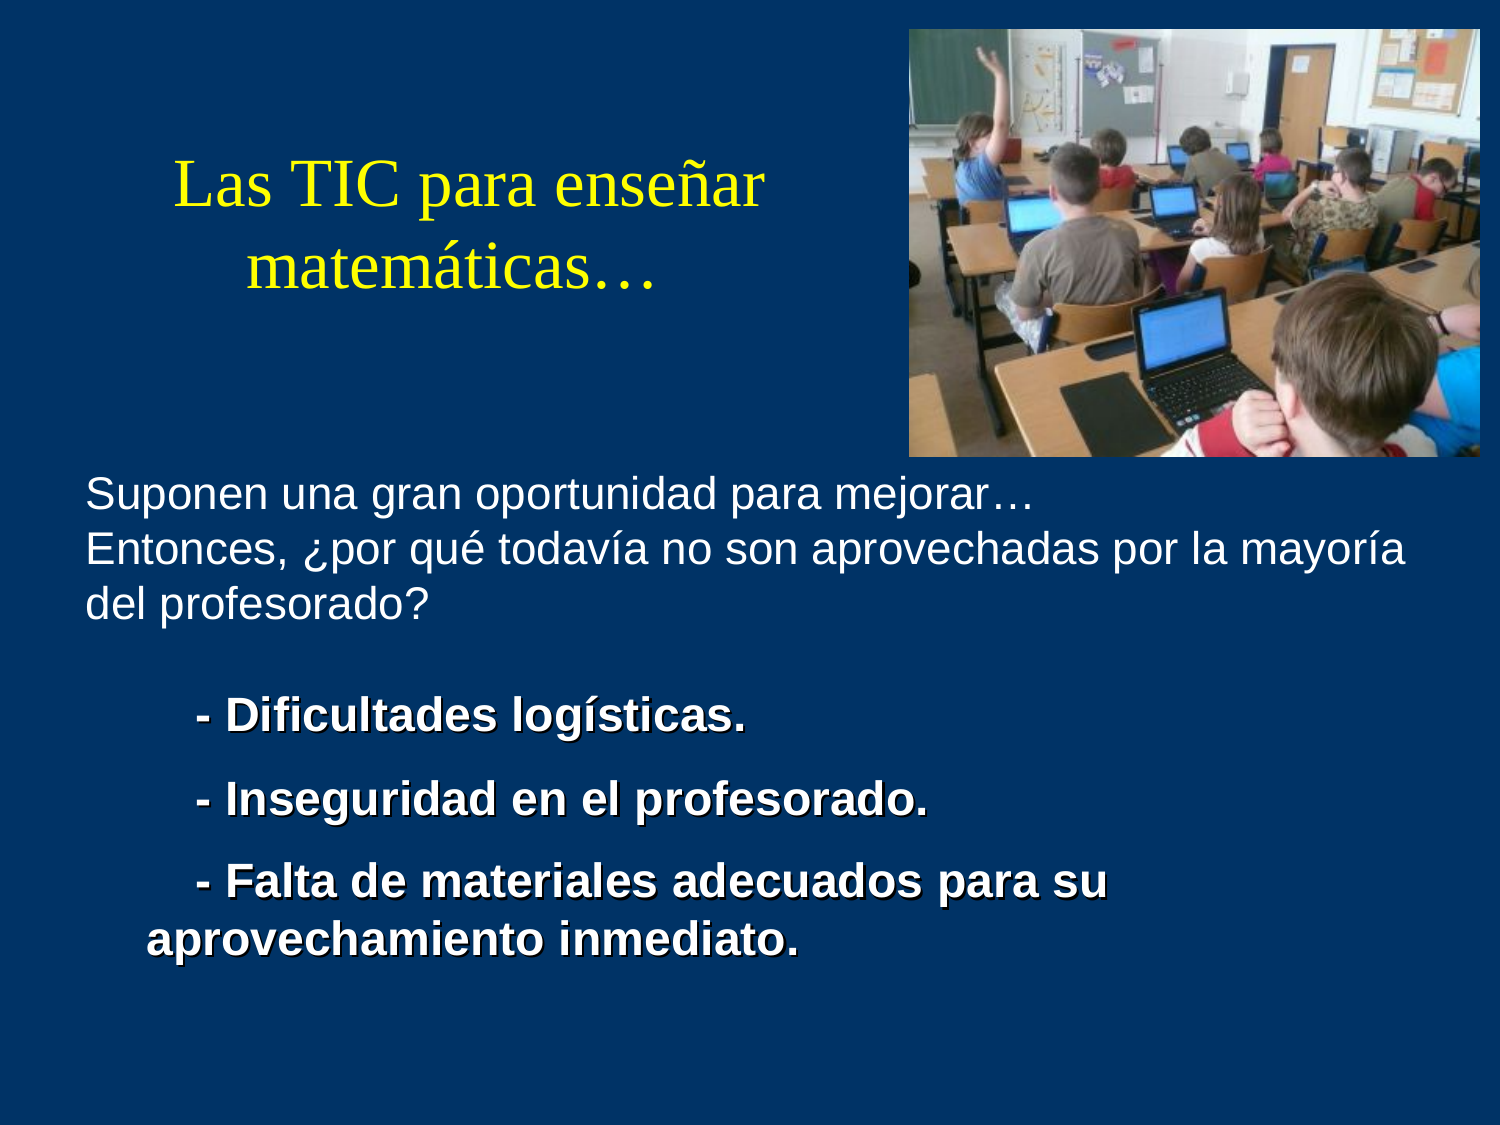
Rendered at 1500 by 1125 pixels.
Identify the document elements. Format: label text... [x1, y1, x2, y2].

picture [909, 29, 1480, 457]
title Las TIC para enseñar matemáticas… [92, 97, 815, 343]
list Suponen una gran oportunidad para mejorar… Entonces, ¿por qué todavía no son aprovechadas por la mayoría del profesorado? - Dificultades logísticas. - Inseguridad en el profesorado. - Falta de materiales adecuados para su aprovechamiento inmediato. [70, 456, 1477, 977]
